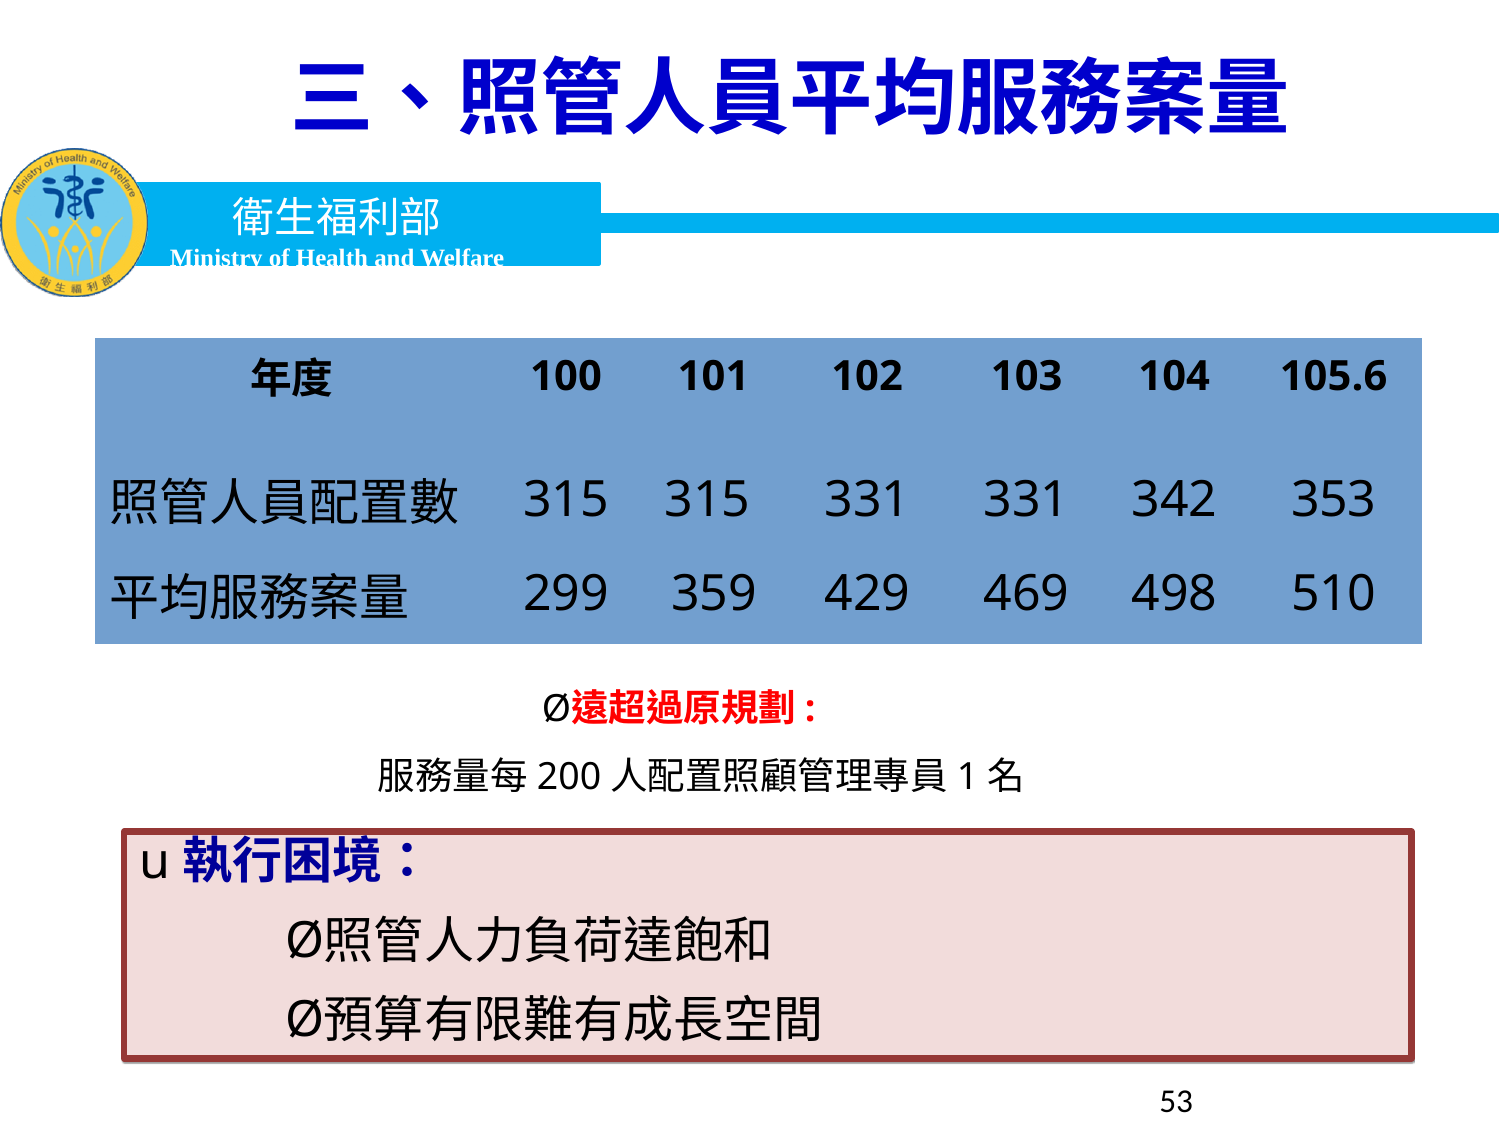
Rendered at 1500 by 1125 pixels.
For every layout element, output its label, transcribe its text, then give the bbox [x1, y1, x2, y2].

table_cell 331 [785, 455, 950, 550]
table_cell 315 [643, 455, 785, 550]
table_cell 平均服務案量 [95, 550, 489, 644]
text_box 三、照管人員平均服務案量 [115, 0, 1466, 188]
text_box 53 [1144, 1069, 1495, 1125]
table_header 104 [1104, 338, 1245, 455]
table_cell 353 [1245, 455, 1422, 550]
table_cell 498 [1104, 550, 1245, 644]
table_header 103 [950, 338, 1104, 455]
table_header 102 [785, 338, 950, 455]
table_cell 359 [643, 550, 785, 644]
table_cell 299 [489, 550, 643, 644]
text_box 遠超過原規劃: 服務量每200人配置照顧管理專員1名 [289, 654, 1187, 804]
table_cell 342 [1104, 455, 1245, 550]
table_header 101 [643, 338, 785, 455]
table_cell 照管人員配置數 [95, 455, 489, 550]
table_cell 315 [489, 455, 643, 550]
table_cell 510 [1245, 550, 1422, 644]
table_cell 429 [785, 550, 950, 644]
text_box 執行困境： 照管人力負荷達飽和 預算有限難有成長空間 [124, 831, 1412, 1059]
table_cell 469 [950, 550, 1104, 644]
table_header 100 [489, 338, 643, 455]
table_cell 331 [950, 455, 1104, 550]
table_header 年度 [95, 338, 489, 455]
table_header 105.6 [1245, 338, 1422, 455]
